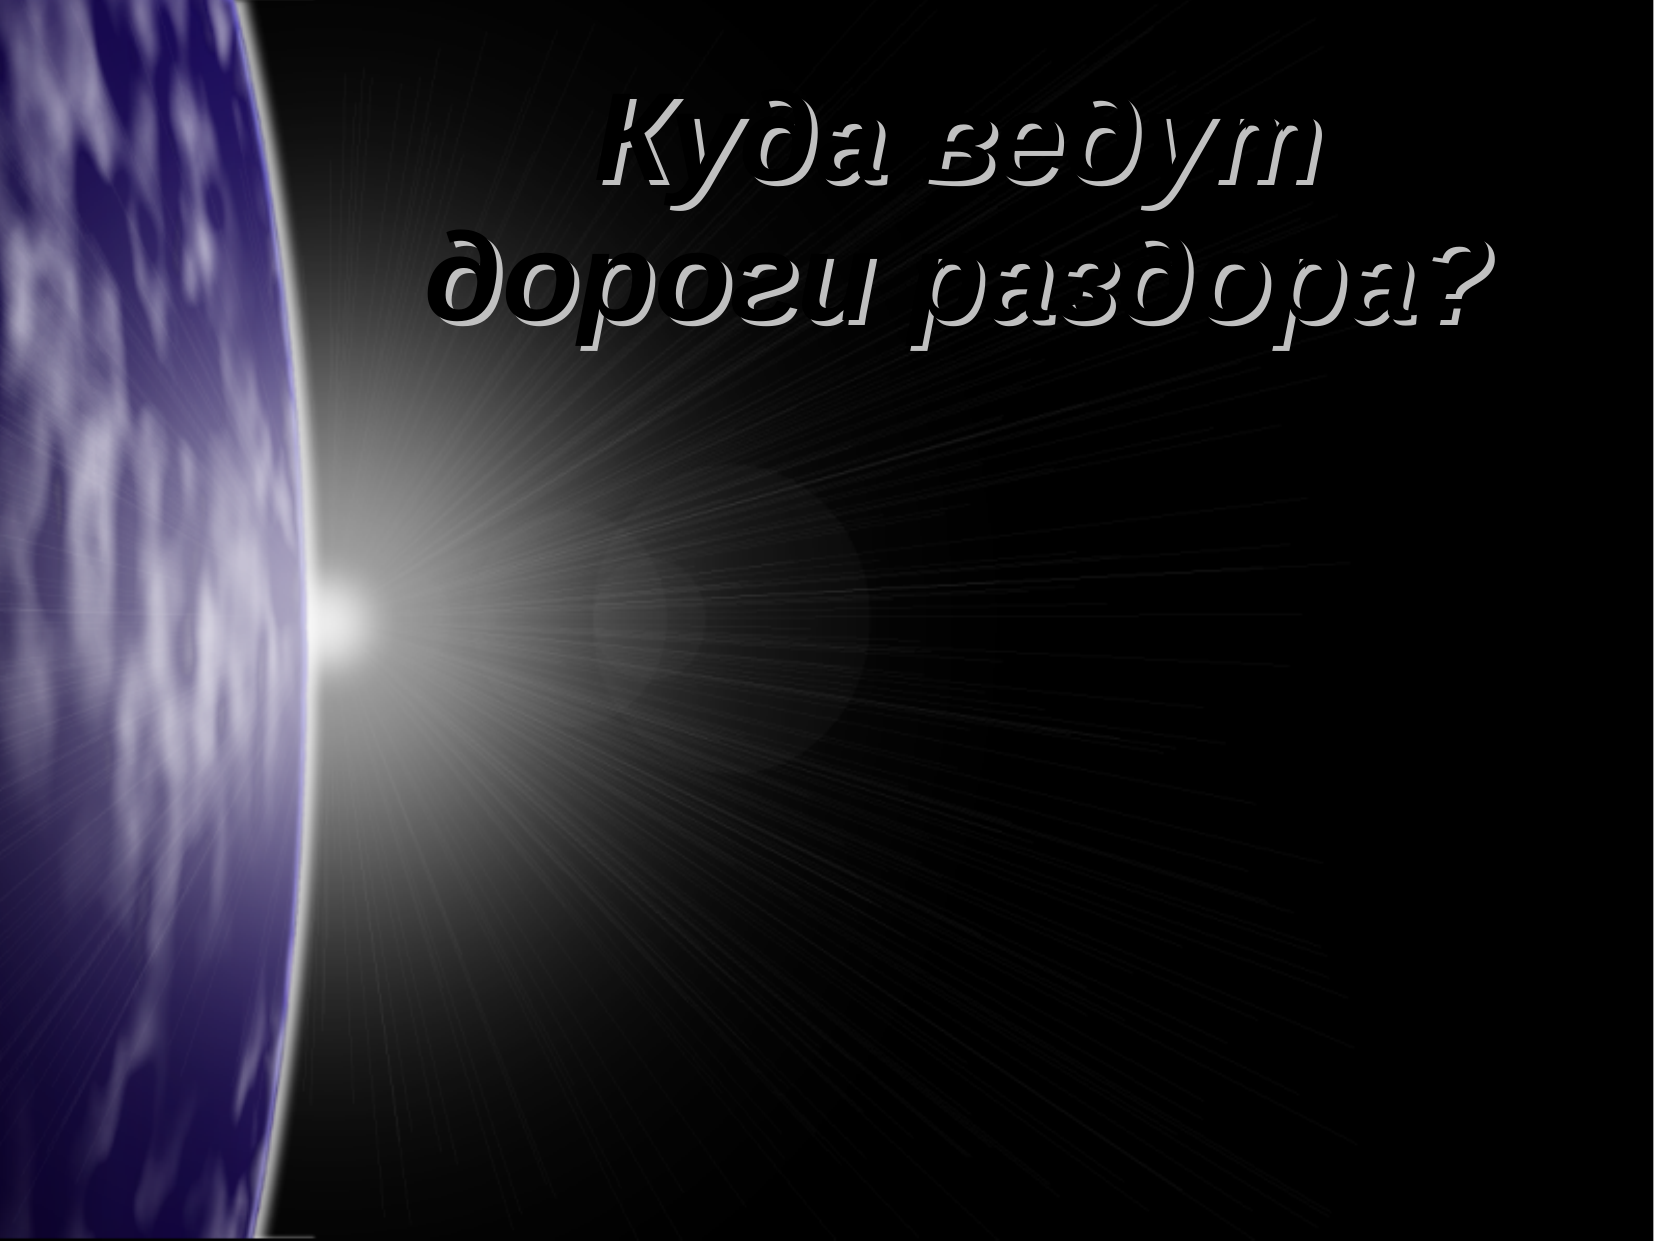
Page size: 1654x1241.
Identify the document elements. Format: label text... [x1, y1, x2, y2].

title Куда ведут дороги раздора? [383, 200, 1534, 211]
picture [0, 0, 1654, 1241]
